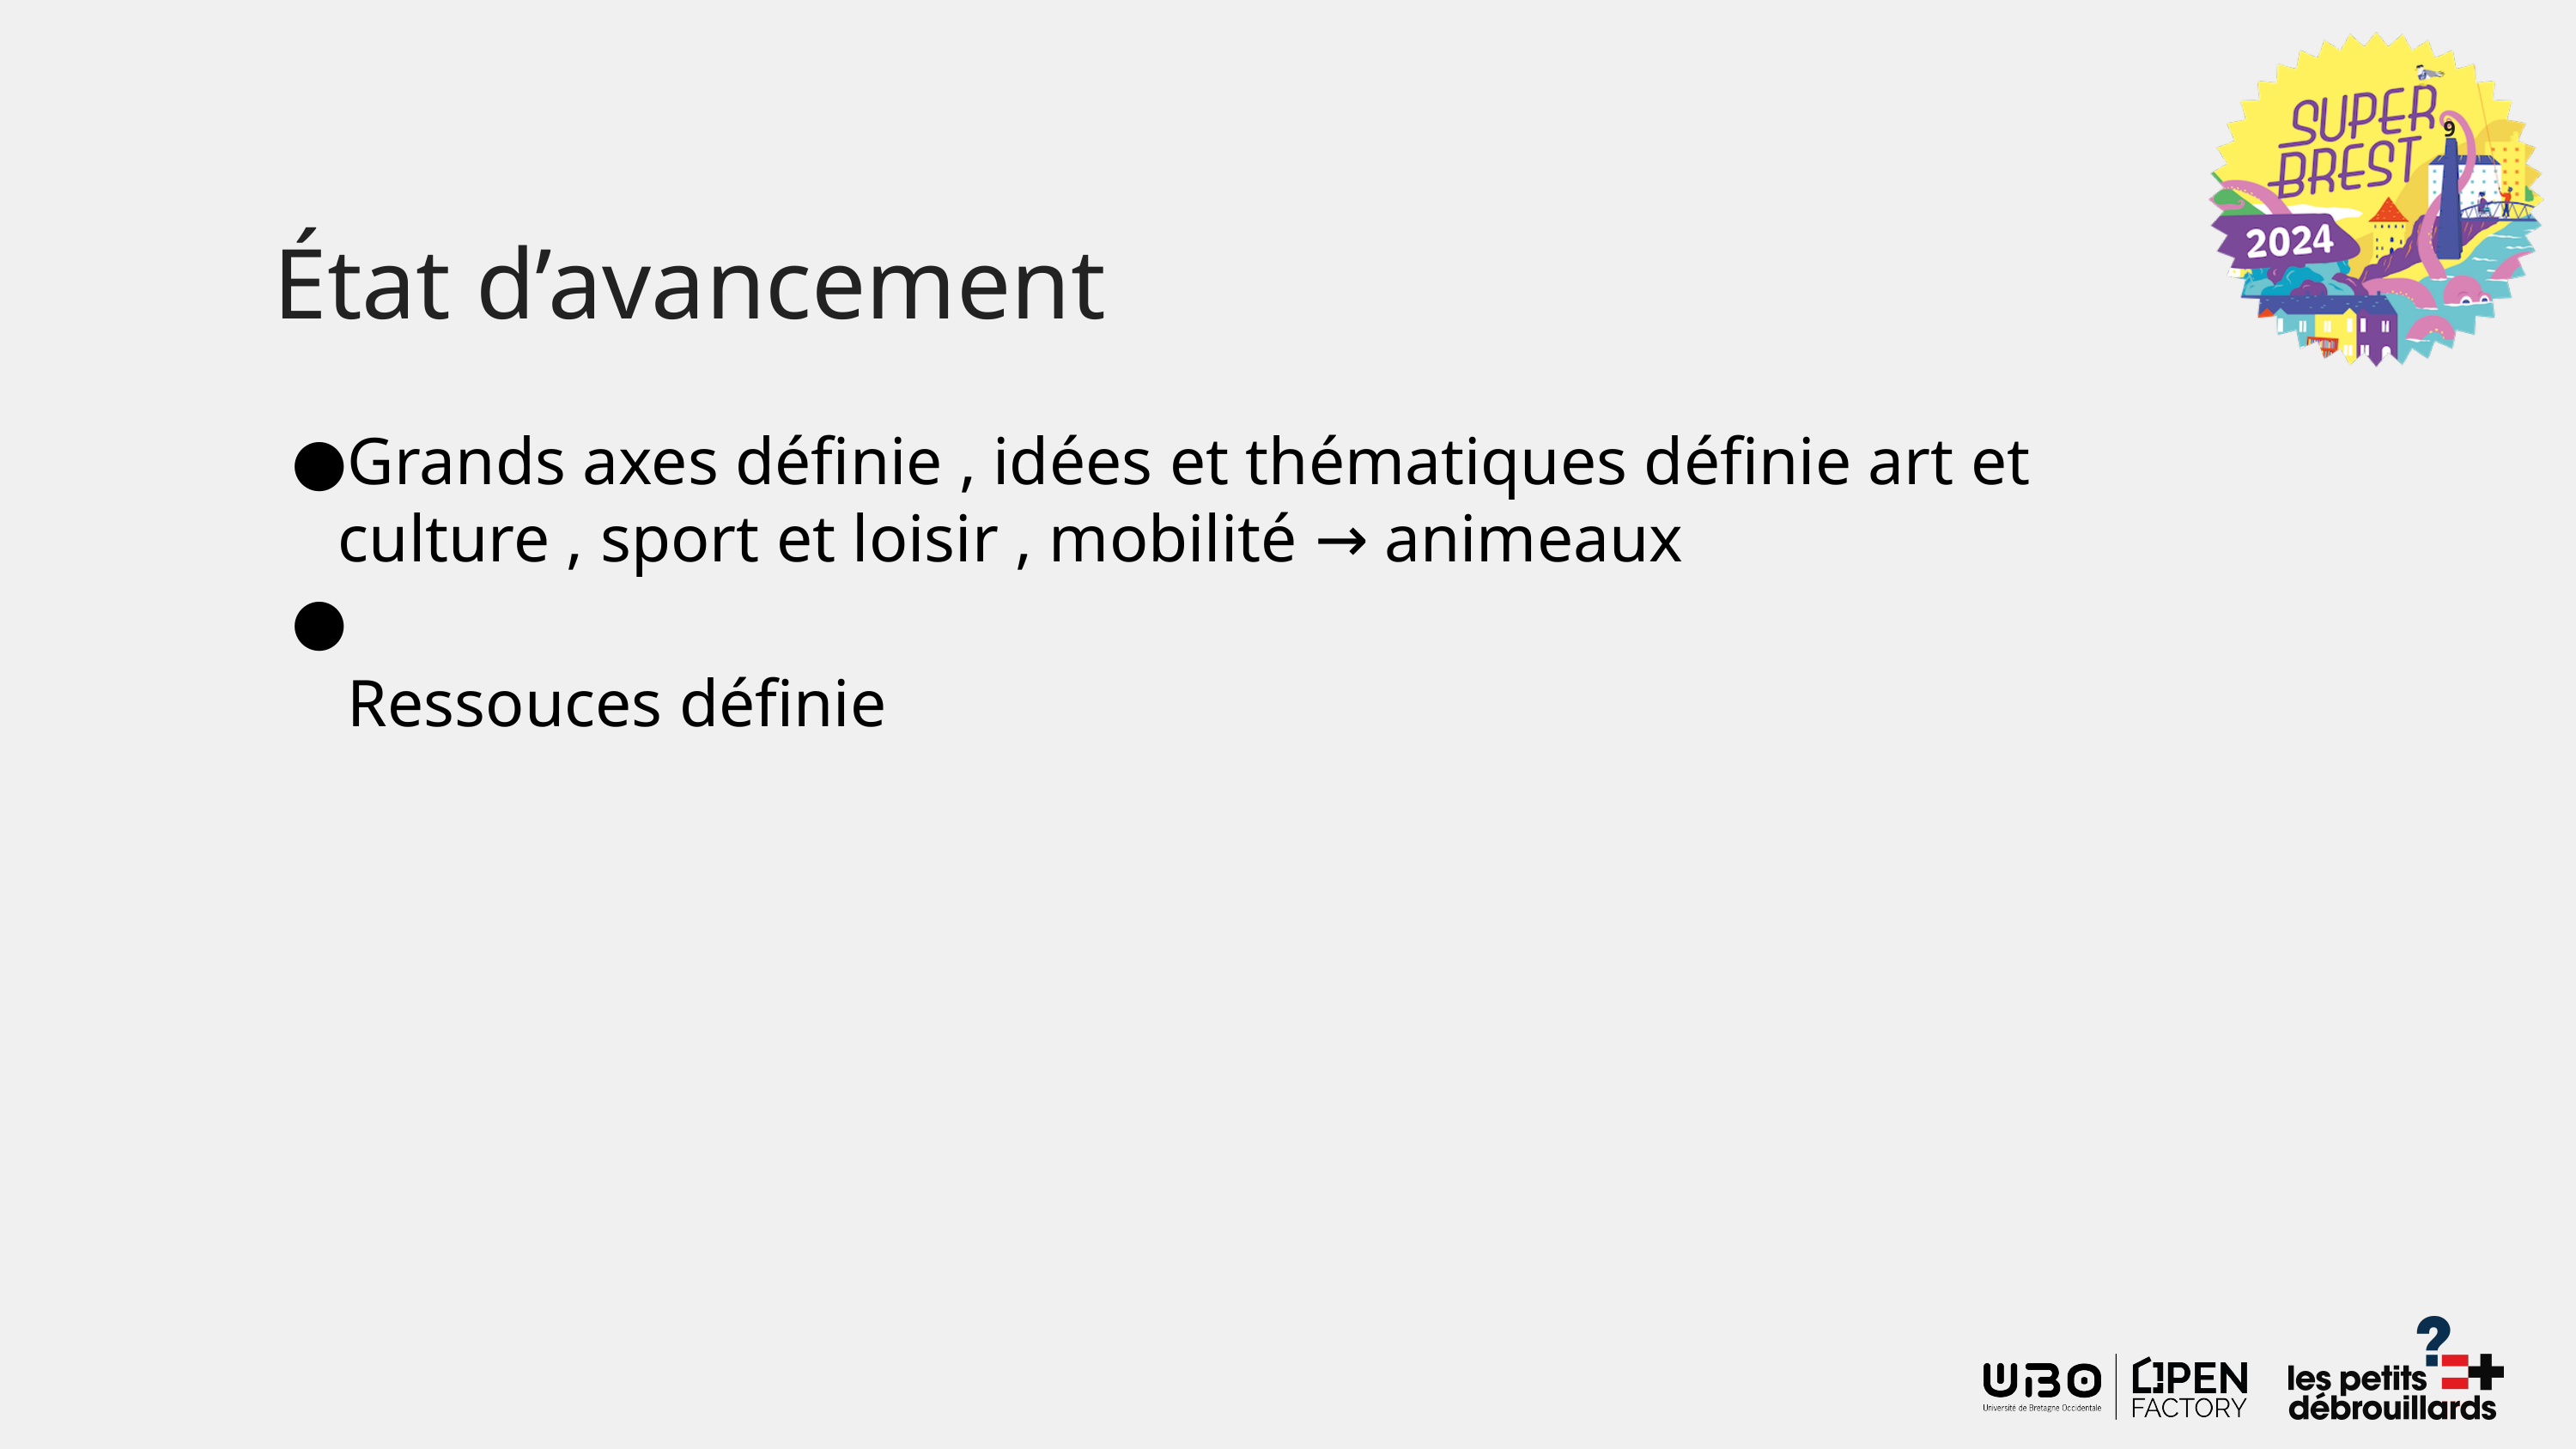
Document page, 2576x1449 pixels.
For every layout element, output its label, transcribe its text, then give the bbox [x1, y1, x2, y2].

picture [2176, 0, 2576, 400]
slide_number <numéro> [2307, 93, 2456, 145]
picture [1984, 1354, 2247, 1420]
picture [2288, 1316, 2504, 1420]
title État d’avancement [273, 217, 1741, 420]
list Grands axes définie , idées et thématiques définie art et culture , sport et loisir , mobilité → animeaux Ressouces définie [273, 420, 2187, 1107]
